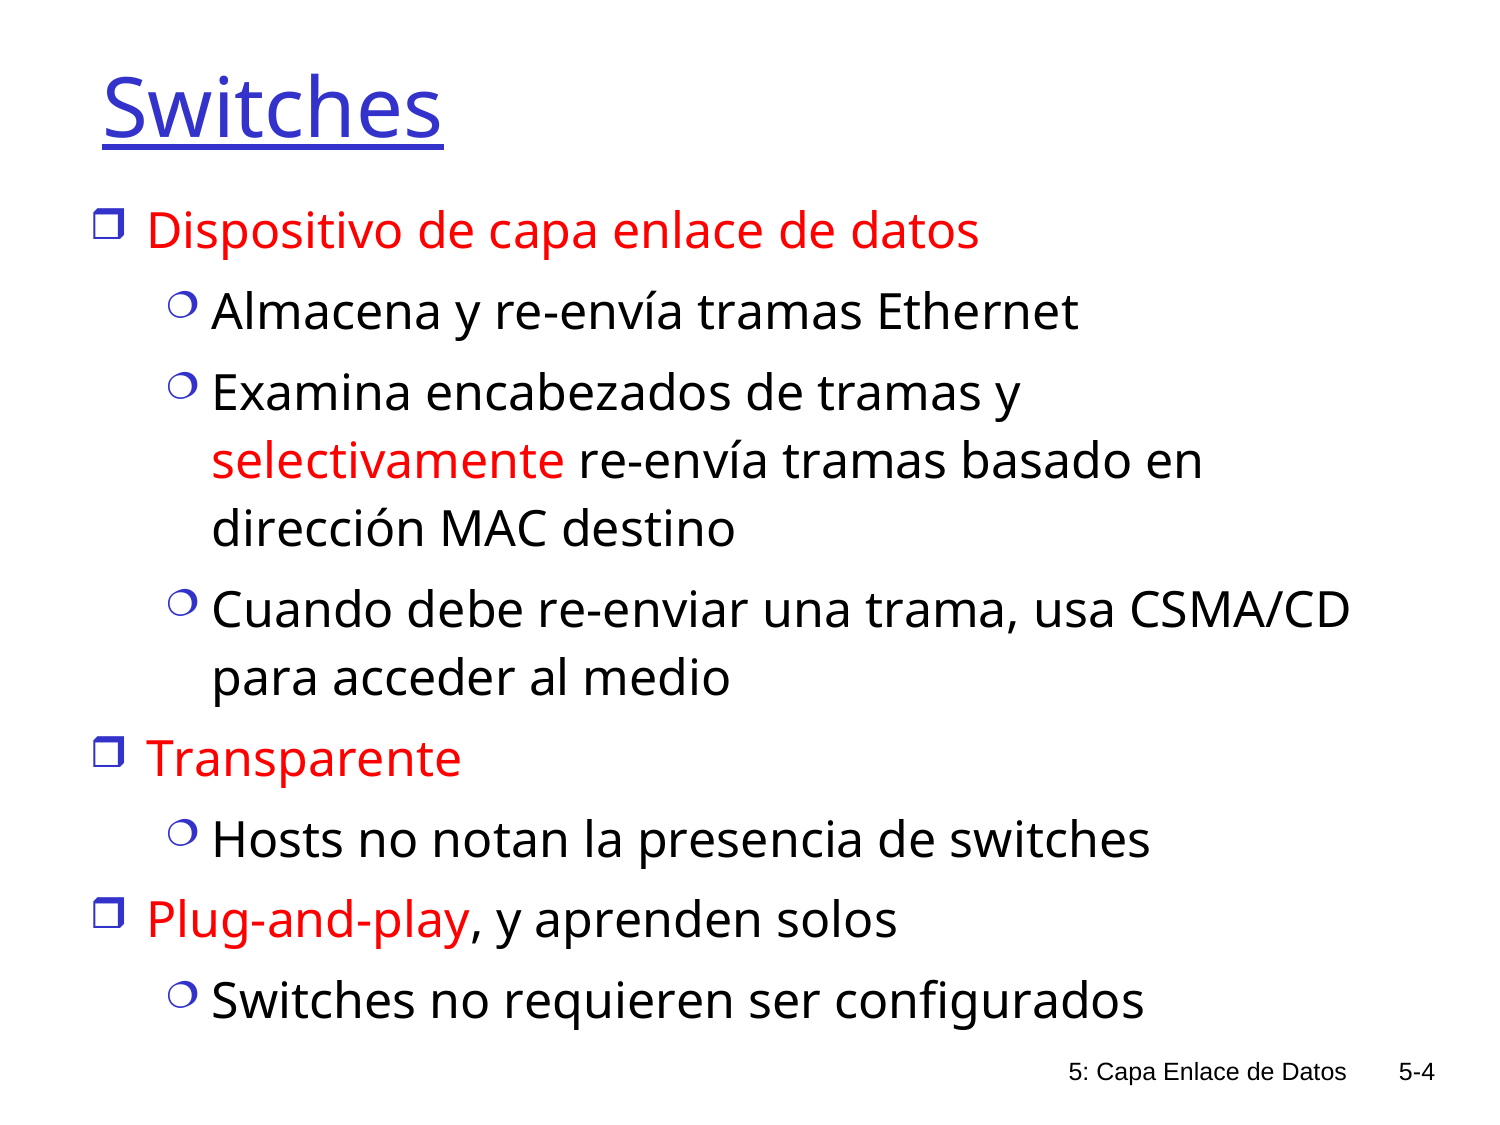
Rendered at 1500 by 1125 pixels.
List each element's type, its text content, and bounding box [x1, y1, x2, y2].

list Dispositivo de capa enlace de datos Almacena y re-envía tramas Ethernet Examina encabezados de tramas y selectivamente re-envía tramas basado en dirección MAC destino Cuando debe re-enviar una trama, usa CSMA/CD para acceder al medio Transparente Hosts no notan la presencia de switches Plug-and-play, y aprenden solos Switches no requieren ser configurados [75, 187, 1388, 1013]
title Switches [87, 23, 1363, 187]
